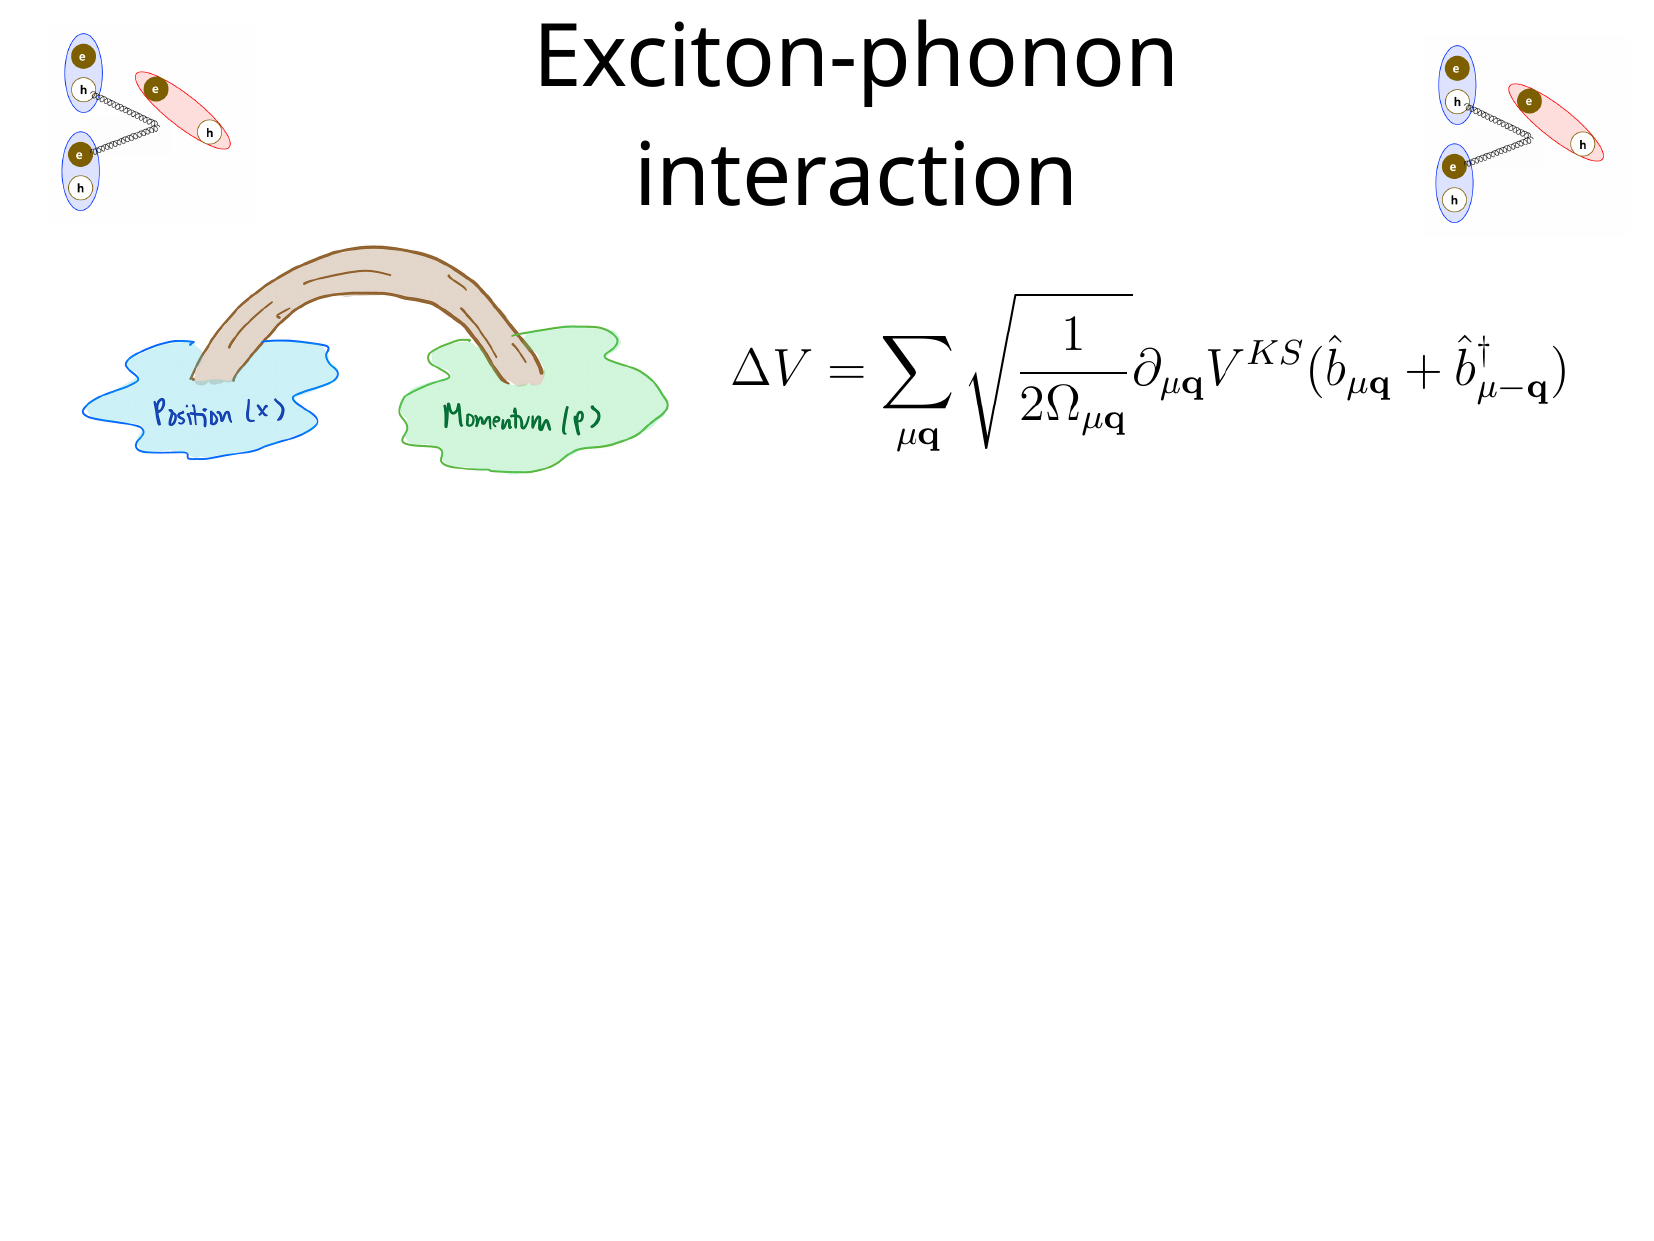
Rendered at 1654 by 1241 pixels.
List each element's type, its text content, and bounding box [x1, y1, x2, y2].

picture [47, 23, 257, 225]
title Exciton-phonon interaction [330, 23, 1382, 201]
picture [34, 236, 1588, 483]
picture [1421, 35, 1630, 237]
